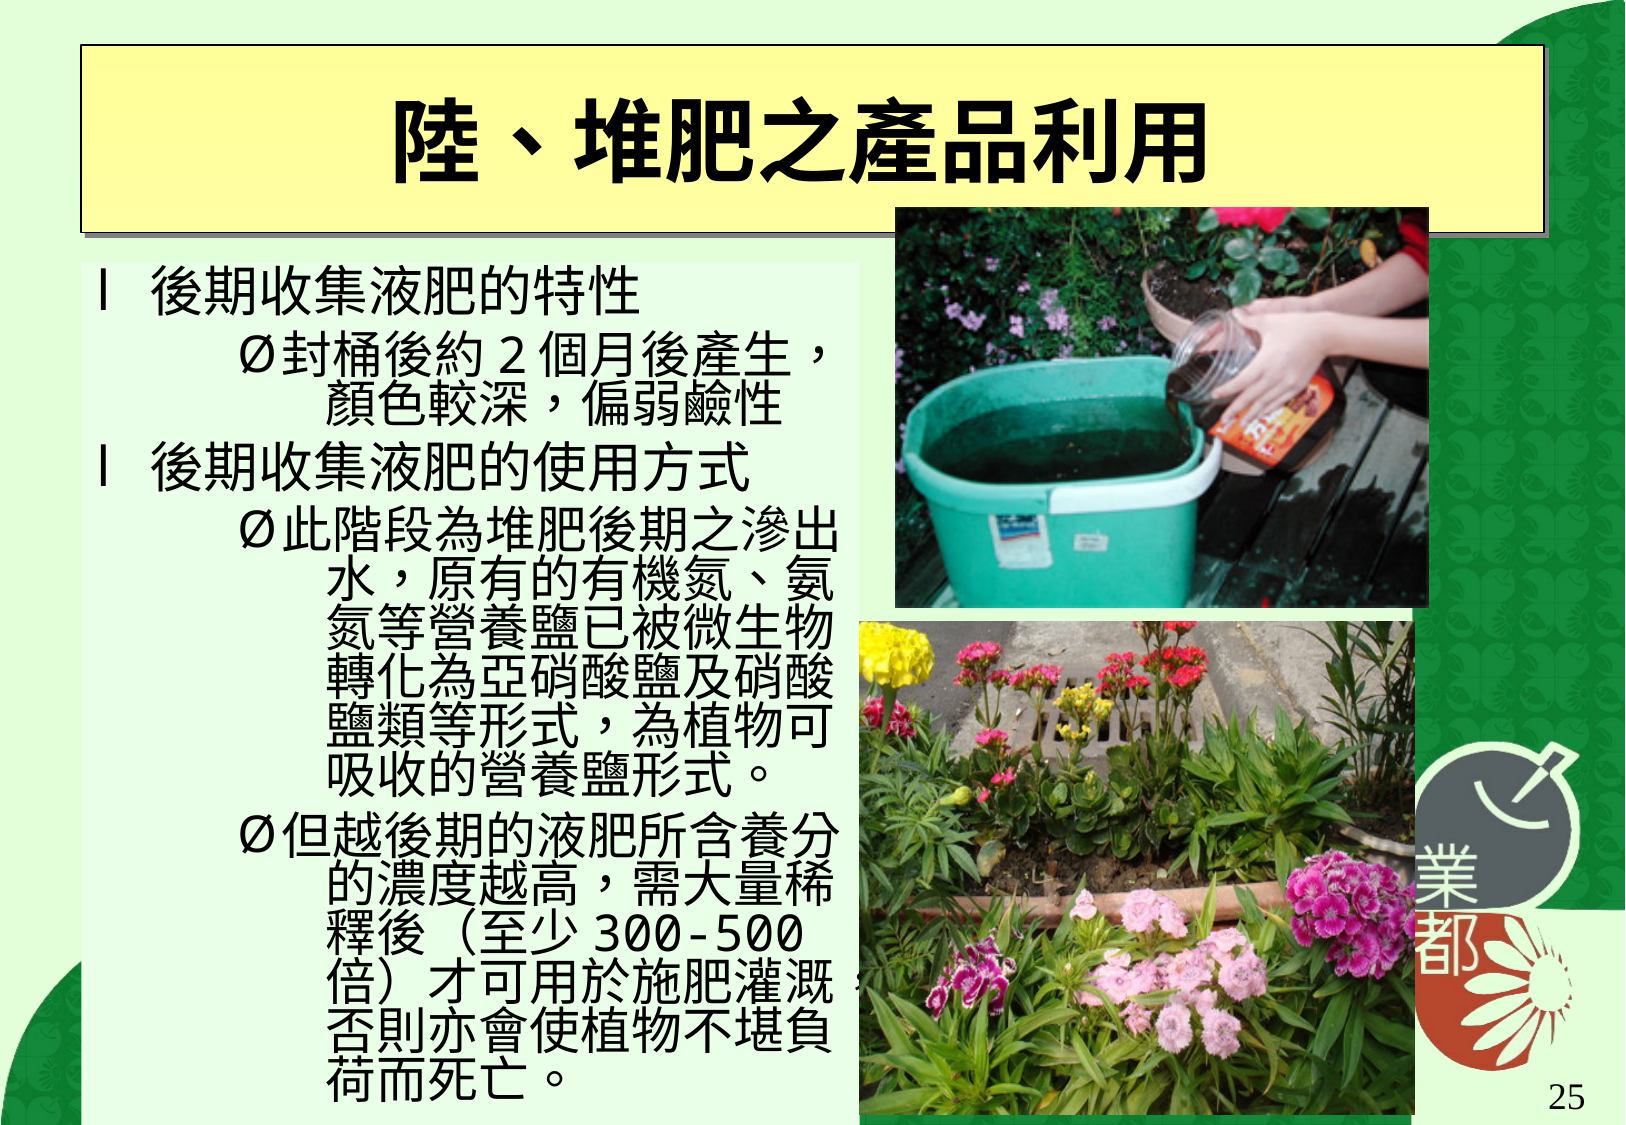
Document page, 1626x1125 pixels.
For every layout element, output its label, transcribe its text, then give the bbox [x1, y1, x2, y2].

picture [895, 208, 1429, 609]
text_box 25 [1533, 1064, 1625, 1125]
picture [859, 621, 1415, 1115]
title 陸、堆肥之產品利用 [81, 45, 1544, 233]
list 後期收集液肥的特性 封桶後約2個月後產生，顏色較深，偏弱鹼性 後期收集液肥的使用方式 此階段為堆肥後期之滲出水，原有的有機氮、氨氮等營養鹽已被微生物轉化為亞硝酸鹽及硝酸鹽類等形式，為植物可吸收的營養鹽形式。 但越後期的液肥所含養分的濃度越高，需大量稀釋後（至少300-500倍）才可用於施肥灌溉，否則亦會使植物不堪負荷而死亡。 [81, 262, 860, 1125]
